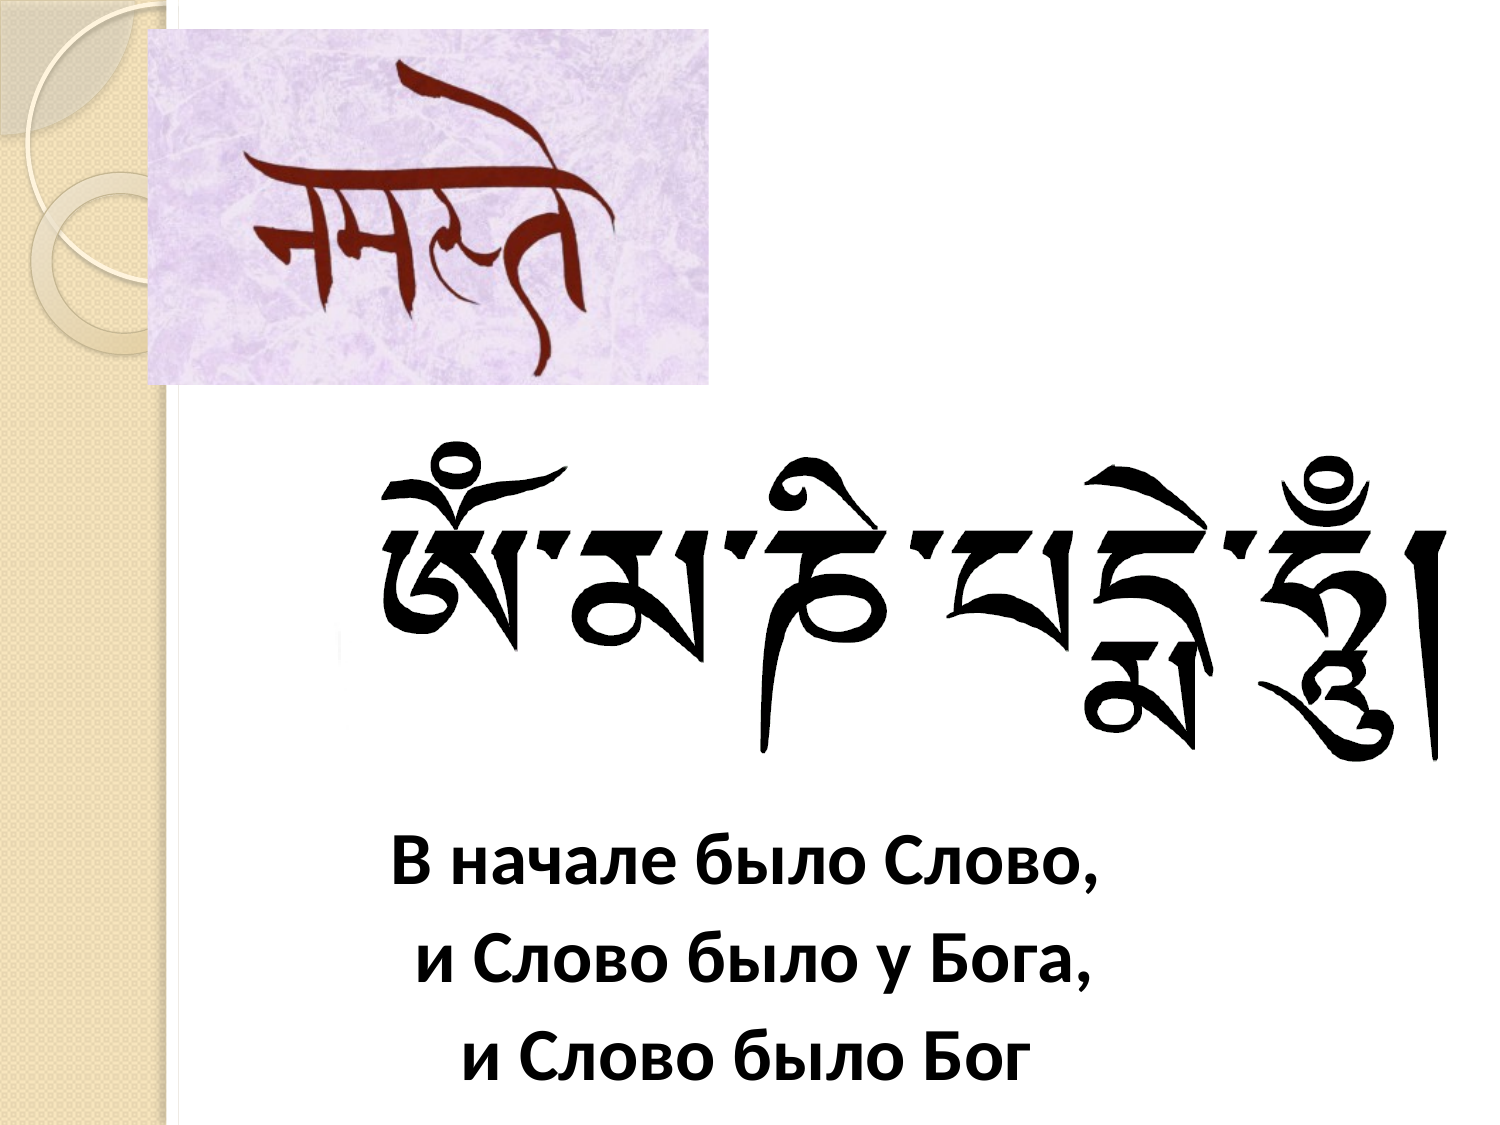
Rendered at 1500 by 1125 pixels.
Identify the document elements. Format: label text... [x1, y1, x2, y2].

text_box В начале было Слово, и Слово было у Бога, и Слово было Бог [375, 814, 1217, 1115]
picture [0, 13, 709, 1125]
picture [324, 413, 1476, 798]
picture [136, 0, 166, 4]
